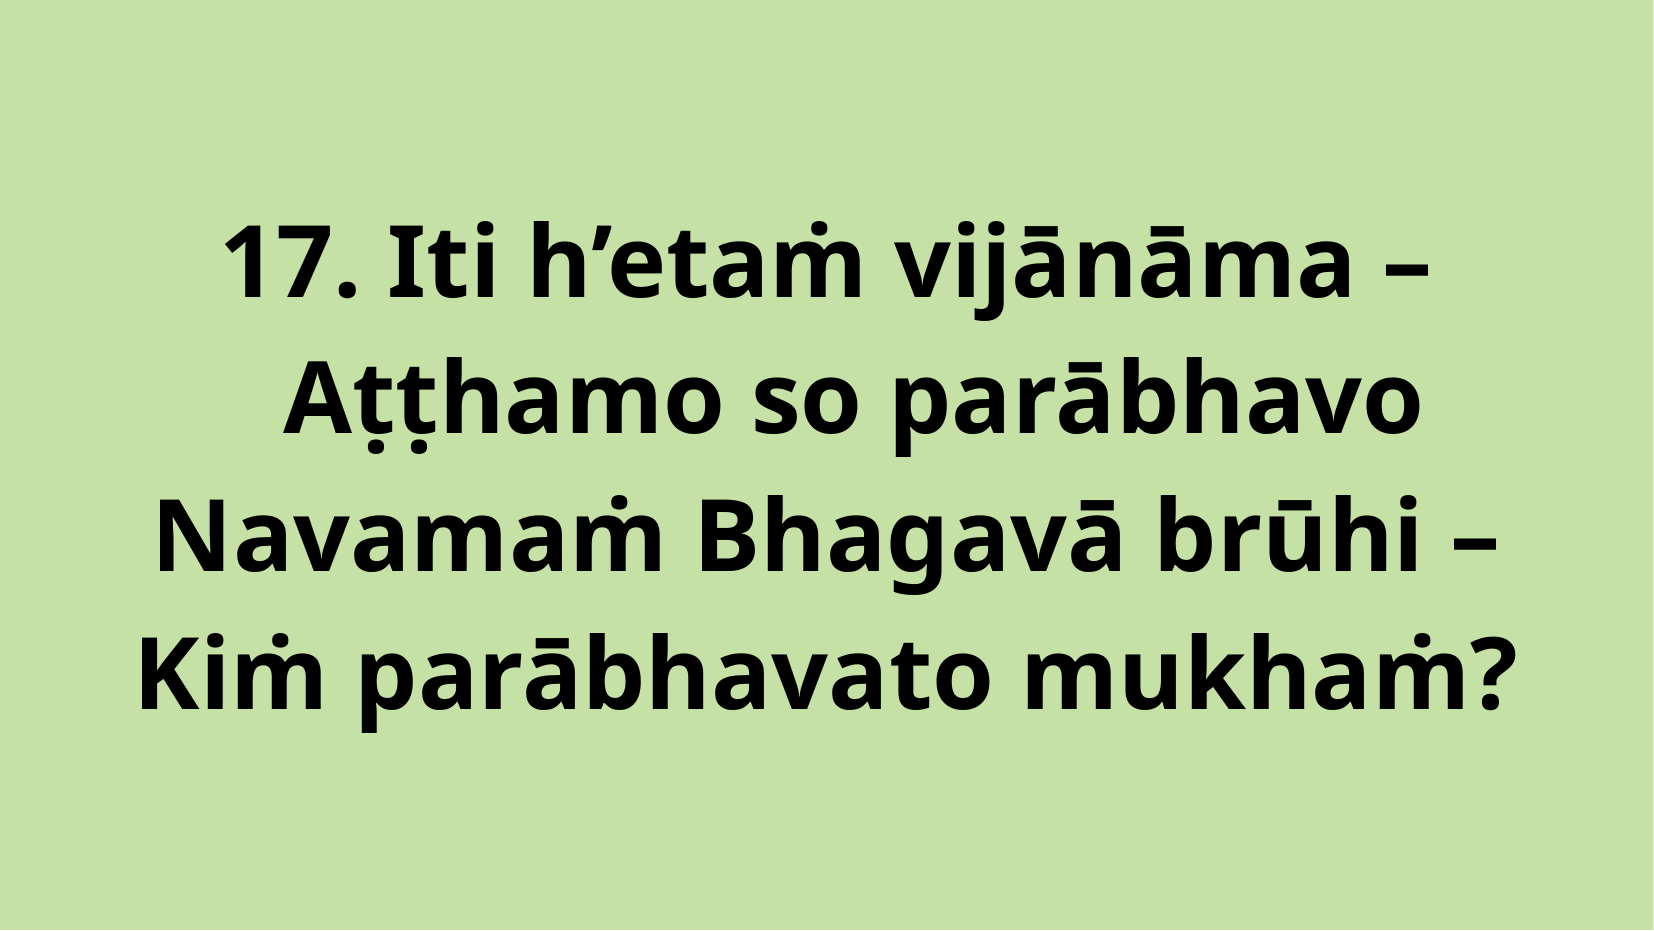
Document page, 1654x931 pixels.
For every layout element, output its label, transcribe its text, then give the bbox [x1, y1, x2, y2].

subtitle 17. Iti h’etaṁ vijānāma – Aṭṭhamo so parābhavo Navamaṁ Bhagavā brūhi – Kiṁ parābhavato mukhaṁ? [82, 0, 1571, 931]
